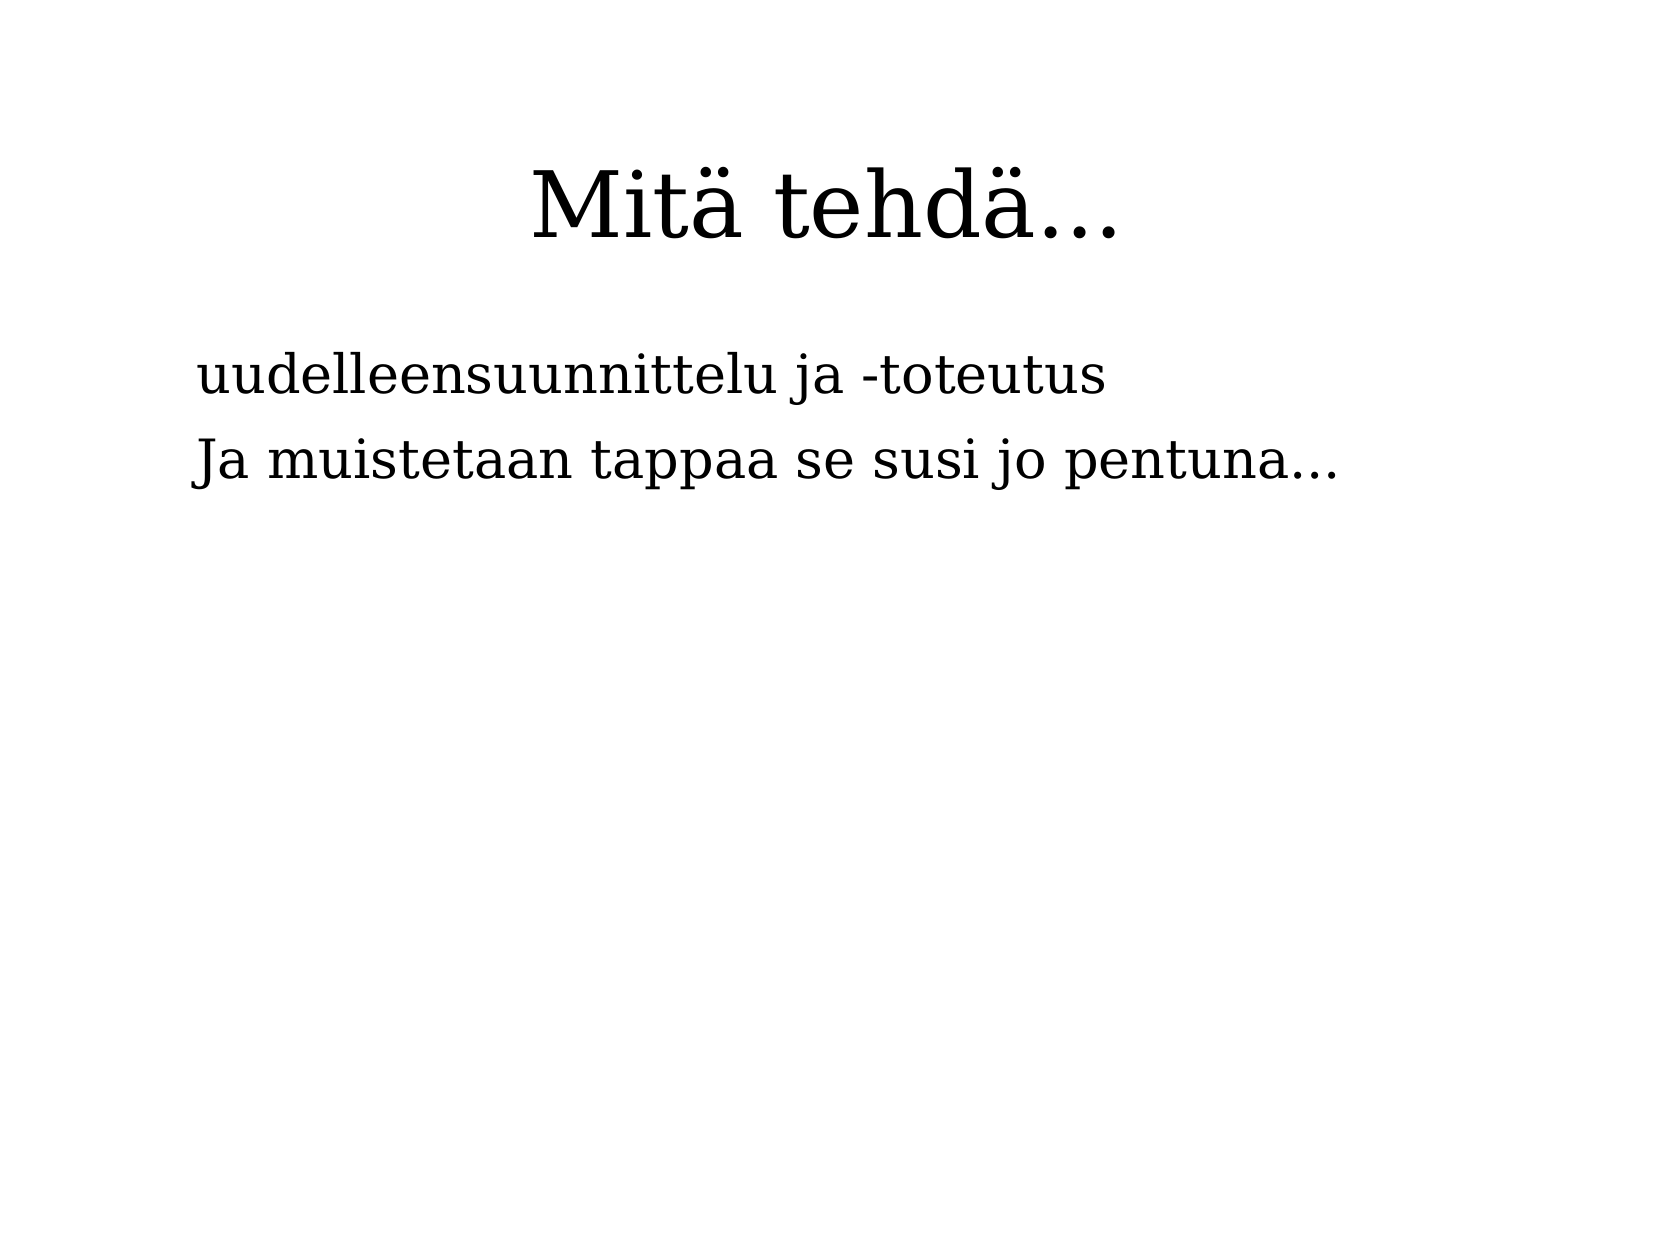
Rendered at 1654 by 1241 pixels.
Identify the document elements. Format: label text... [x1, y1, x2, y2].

title Mitä tehdä... [121, 106, 1534, 306]
list uudelleensuunnittelu ja -toteutus Ja muistetaan tappaa se susi jo pentuna... [121, 344, 1534, 1112]
